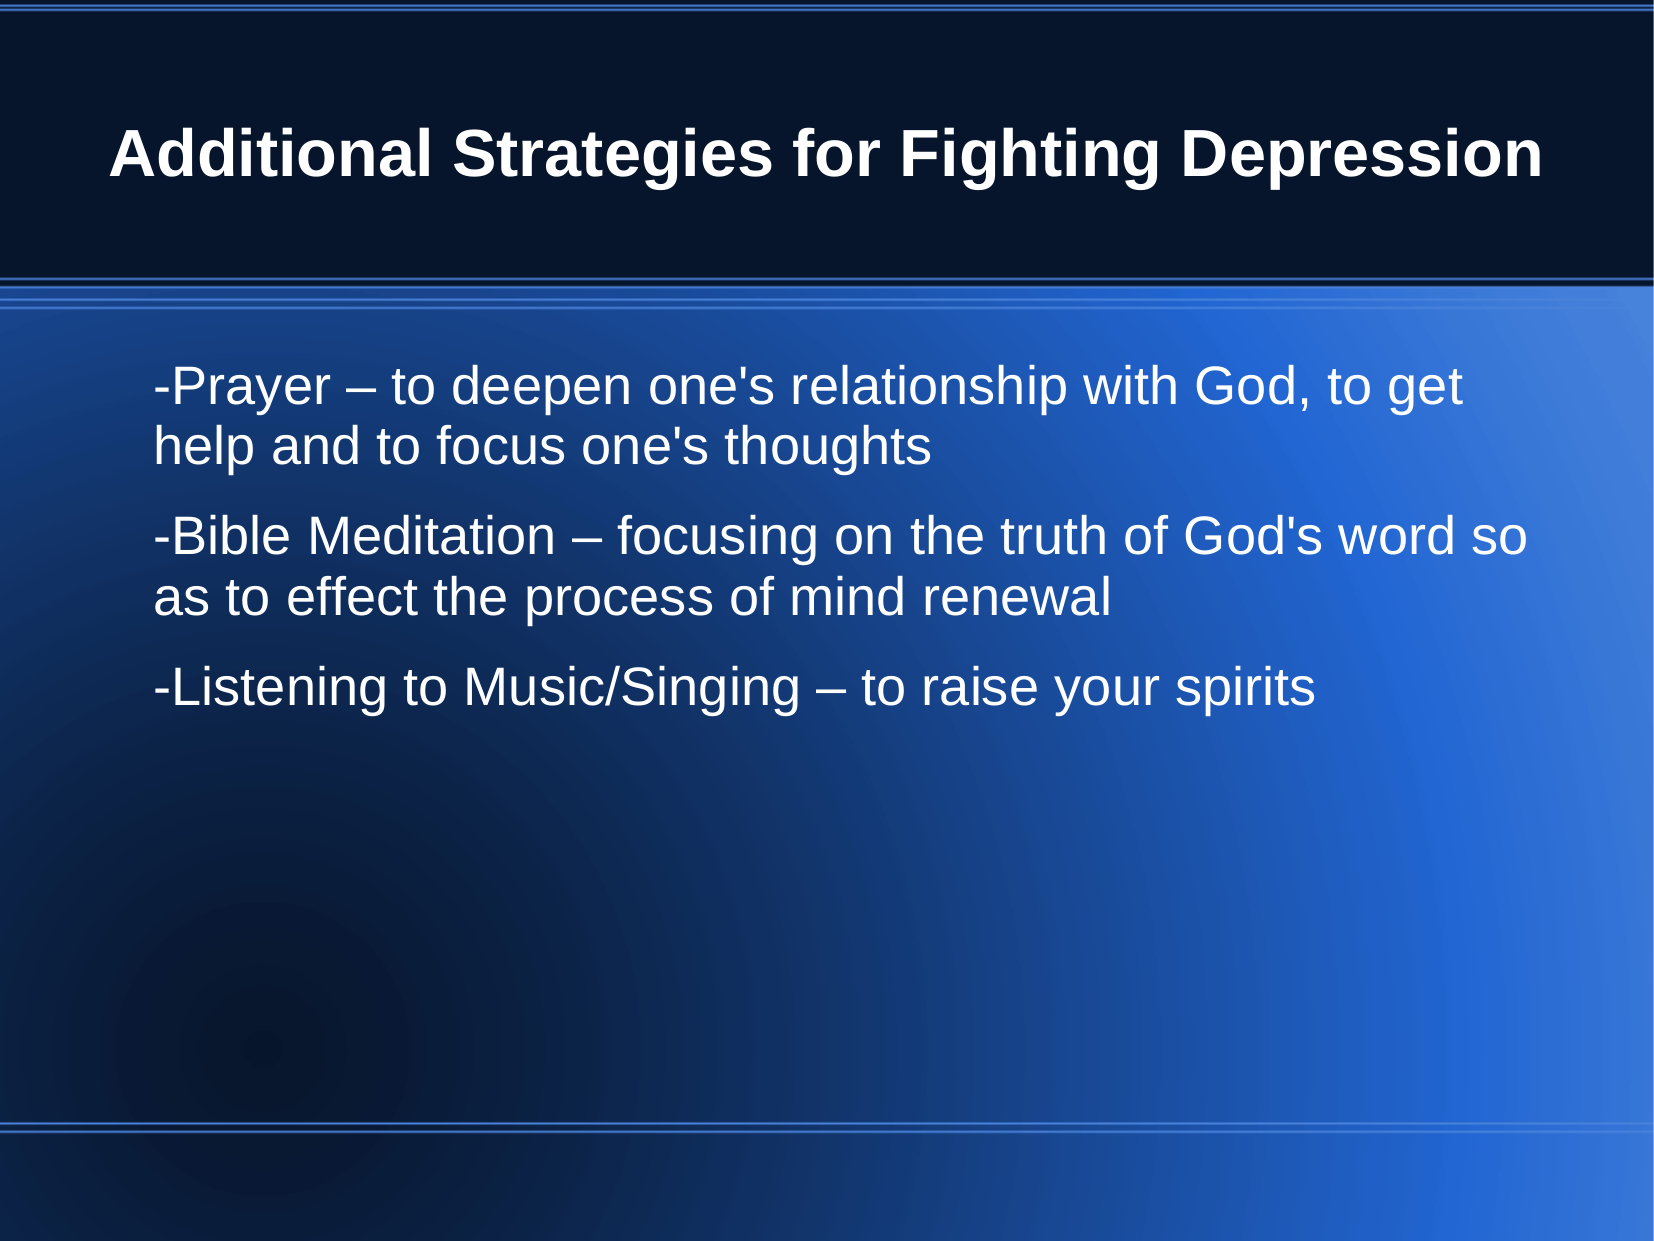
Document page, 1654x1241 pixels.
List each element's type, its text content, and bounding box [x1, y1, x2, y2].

title Additional Strategies for Fighting Depression [82, 49, 1571, 257]
list -Prayer – to deepen one's relationship with God, to get help and to focus one's thoughts -Bible Meditation – focusing on the truth of God's word so as to effect the process of mind renewal -Listening to Music/Singing – to raise your spirits [82, 355, 1571, 1058]
picture [0, 0, 1654, 1241]
